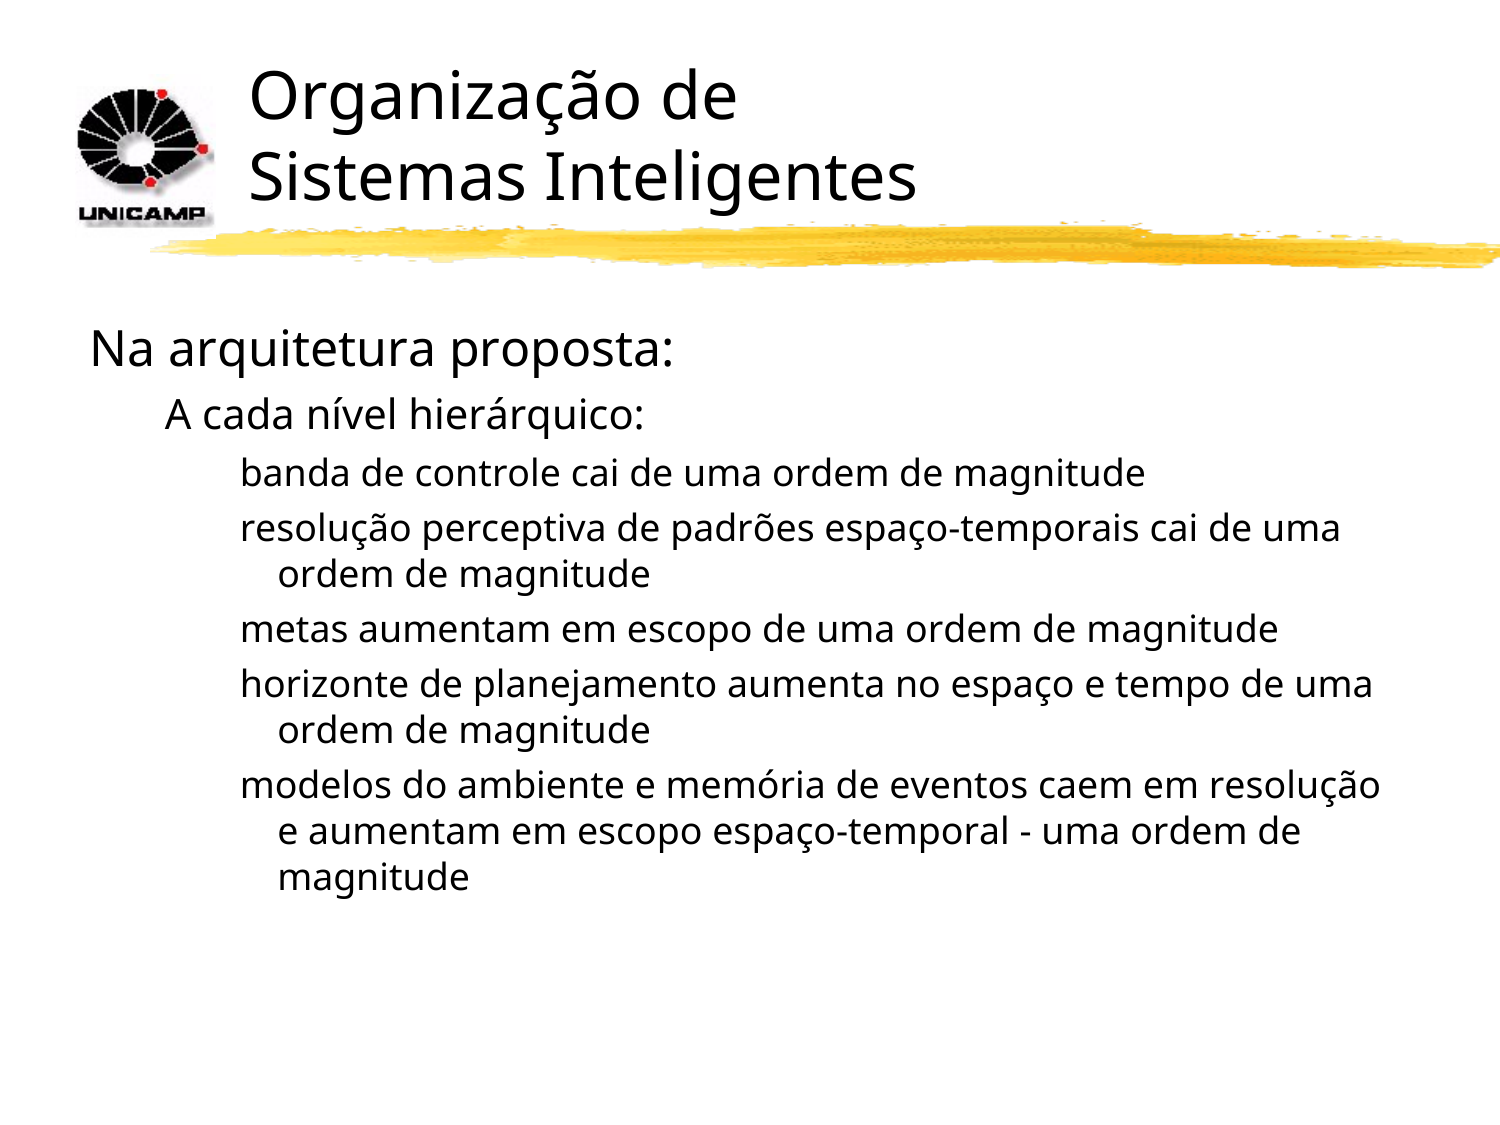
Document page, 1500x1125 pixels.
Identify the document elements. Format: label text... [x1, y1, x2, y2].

picture [75, 74, 1500, 279]
list Na arquitetura proposta: A cada nível hierárquico: banda de controle cai de uma ordem de magnitude resolução perceptiva de padrões espaço-temporais cai de uma ordem de magnitude metas aumentam em escopo de uma ordem de magnitude horizonte de planejamento aumenta no espaço e tempo de uma ordem de magnitude modelos do ambiente e memória de eventos caem em resolução e aumentam em escopo espaço-temporal - uma ordem de magnitude [74, 309, 1417, 994]
title Organização de Sistemas Inteligentes [233, 37, 1434, 225]
